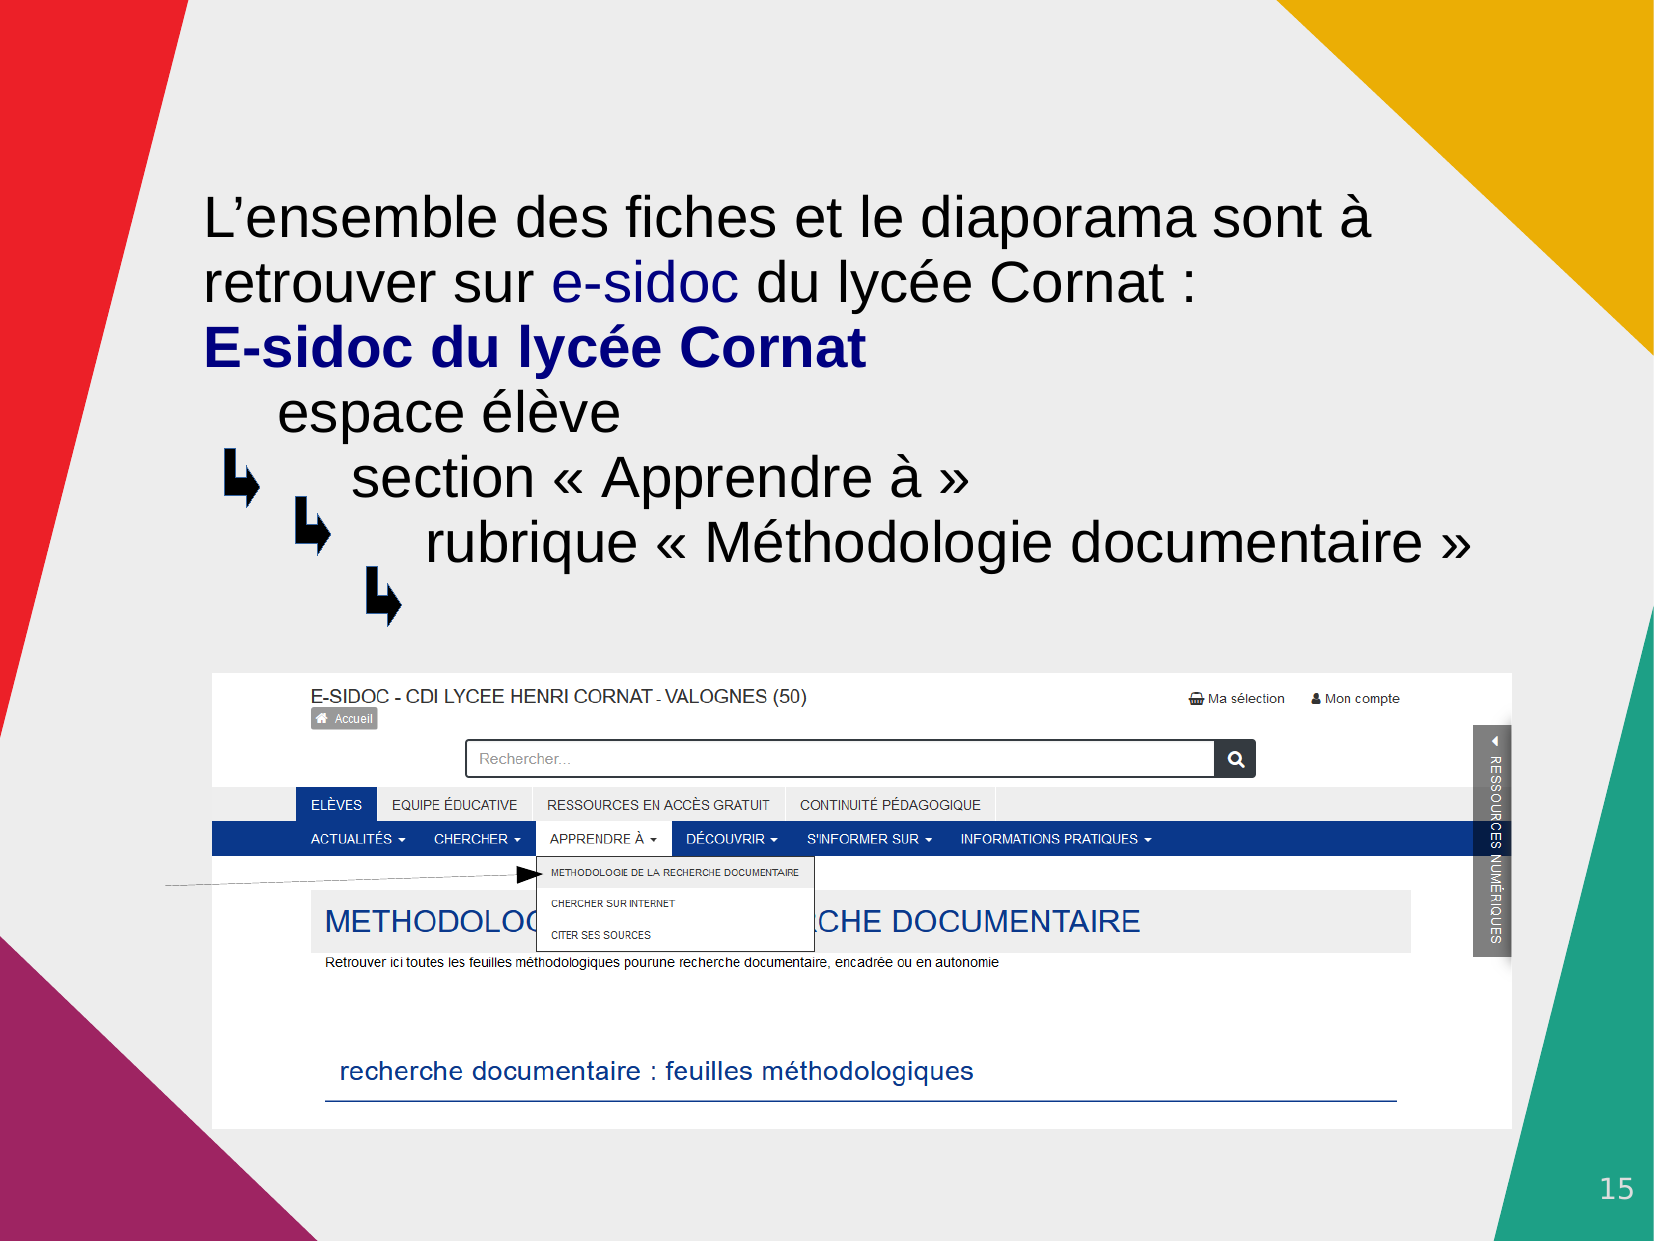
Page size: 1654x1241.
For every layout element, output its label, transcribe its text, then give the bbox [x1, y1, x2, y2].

text_box [295, 496, 331, 556]
text_box [224, 448, 260, 508]
text_box [366, 566, 402, 627]
picture [212, 673, 1512, 1129]
text_box L’ensemble des fiches et le diaporama sont à retrouver sur e-sidoc du lycée Cornat : E-sidoc du lycée Cornat espace élève section « Apprendre à » rubrique « Méthodologie documentaire » [188, 177, 1560, 648]
